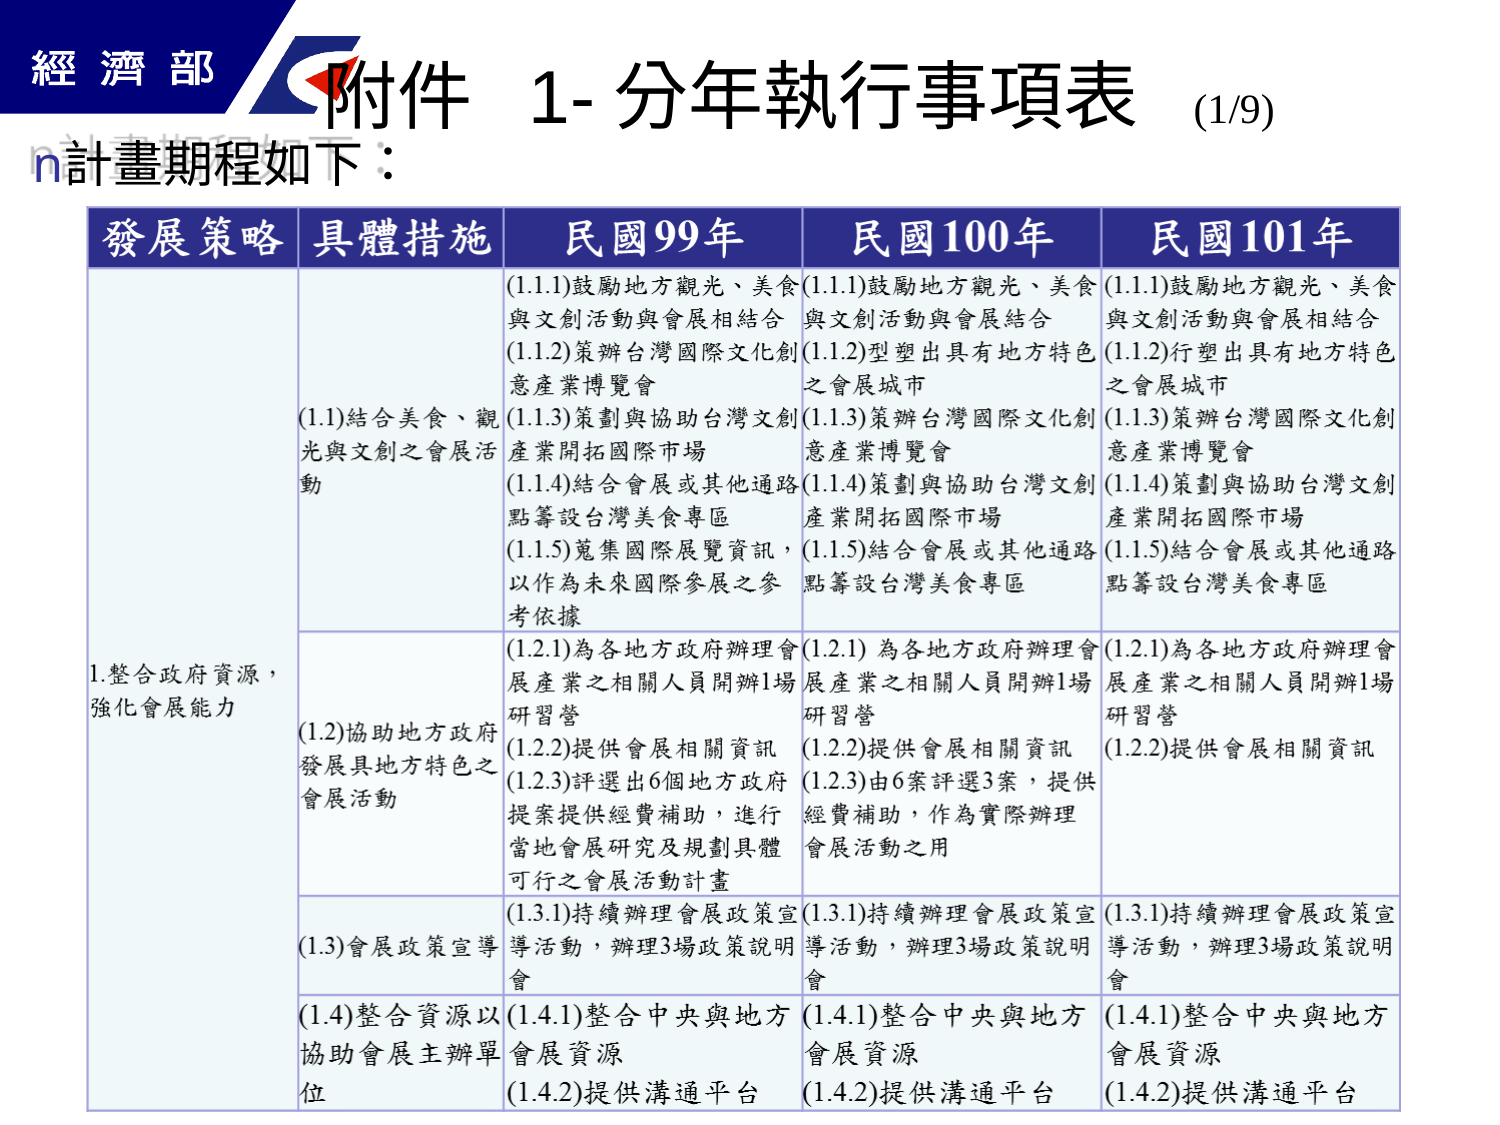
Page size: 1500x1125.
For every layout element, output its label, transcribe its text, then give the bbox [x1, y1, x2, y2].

picture [72, 195, 1412, 1125]
text_box 附件 1-分年執行事項表 (1/9) [124, 0, 1474, 152]
text_box 計畫期程如下： [17, 125, 429, 200]
